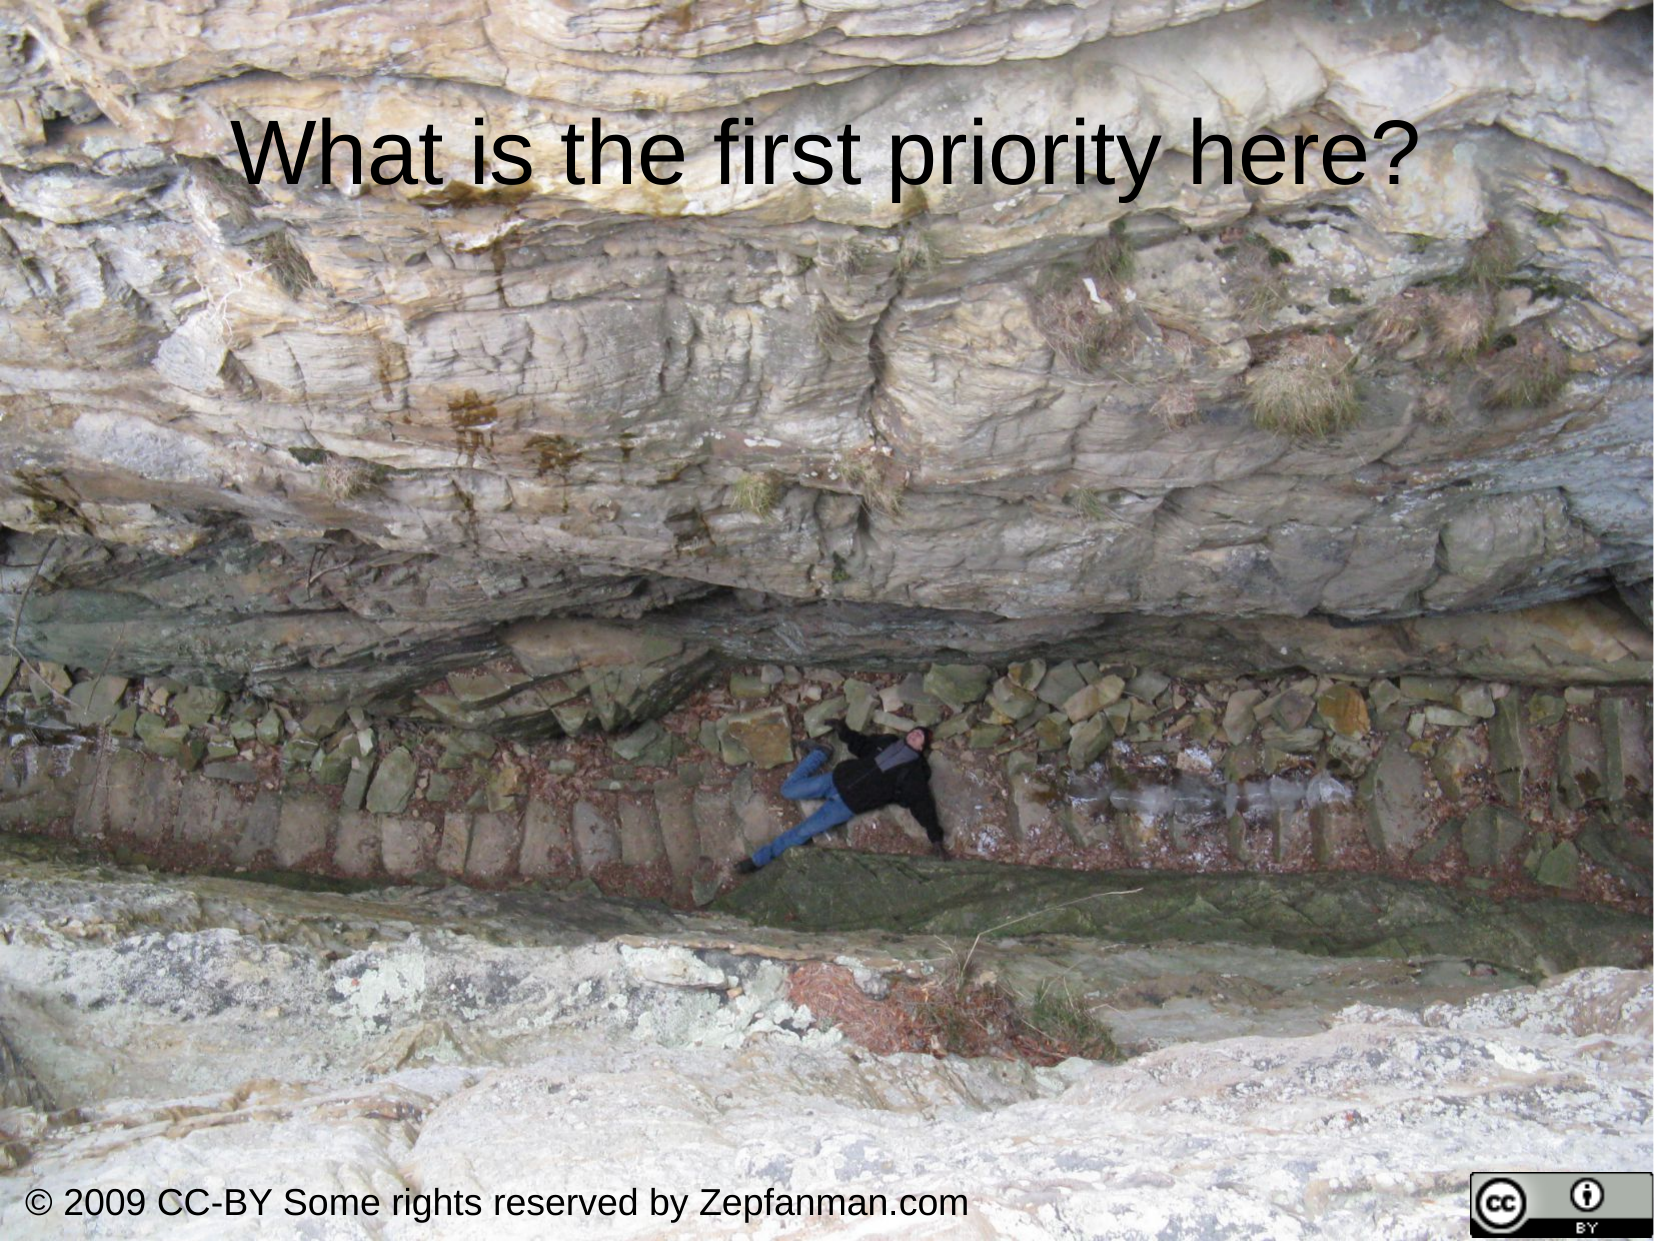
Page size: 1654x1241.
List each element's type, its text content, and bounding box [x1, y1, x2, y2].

text_box © 2009 CC-BY Some rights reserved by Zepfanman.com [10, 1174, 985, 1232]
picture [0, 0, 1654, 1241]
title What is the first priority here? [82, 49, 1571, 257]
